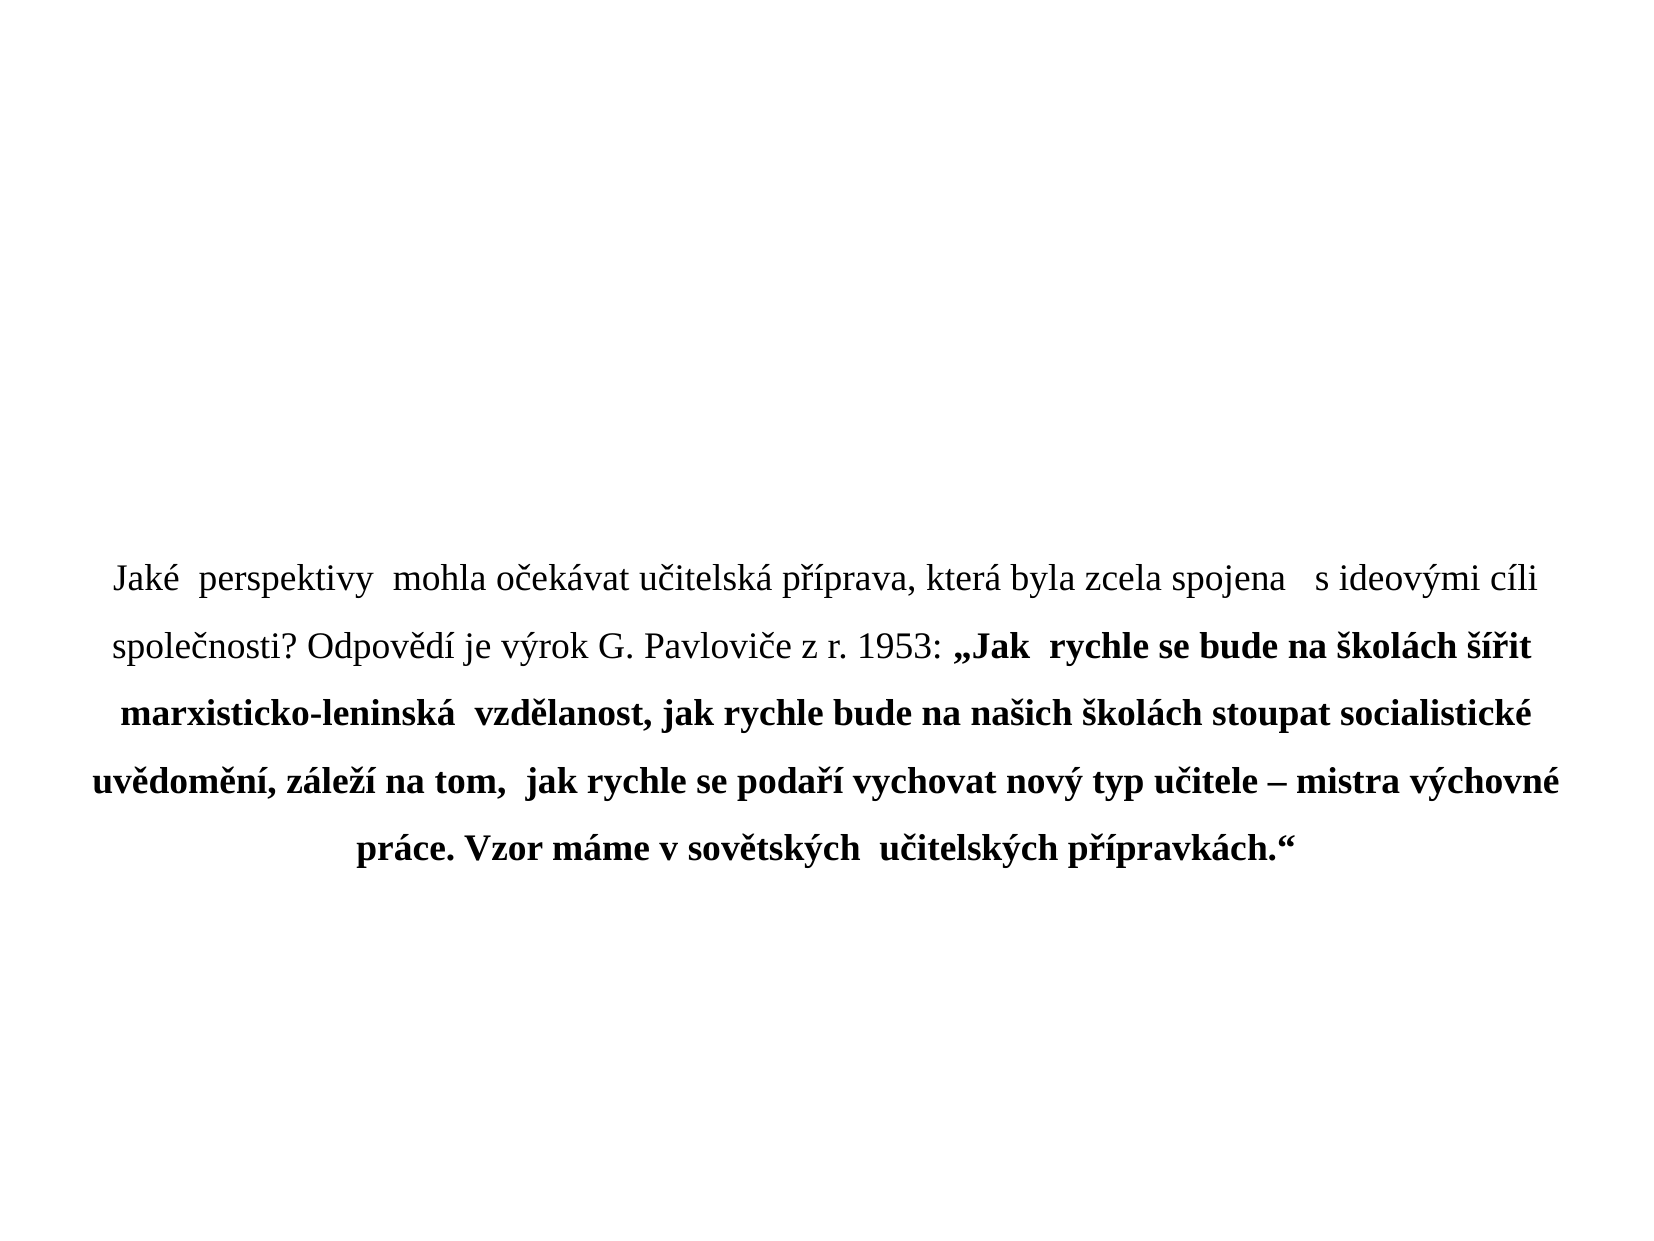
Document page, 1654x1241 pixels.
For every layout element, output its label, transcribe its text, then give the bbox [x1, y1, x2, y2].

subtitle Jaké perspektivy mohla očekávat učitelská příprava, která byla zcela spojena s ideovými cíli společnosti? Odpovědí je výrok G. Pavloviče z r. 1953: „Jak rychle se bude na školách šířit marxisticko-leninská vzdělanost, jak rychle bude na našich školách stoupat socialistické uvědomění, záleží na tom, jak rychle se podaří vychovat nový typ učitele – mistra výchovné práce. Vzor máme v sovětských učitelských přípravkách.“ [82, 297, 1571, 1102]
